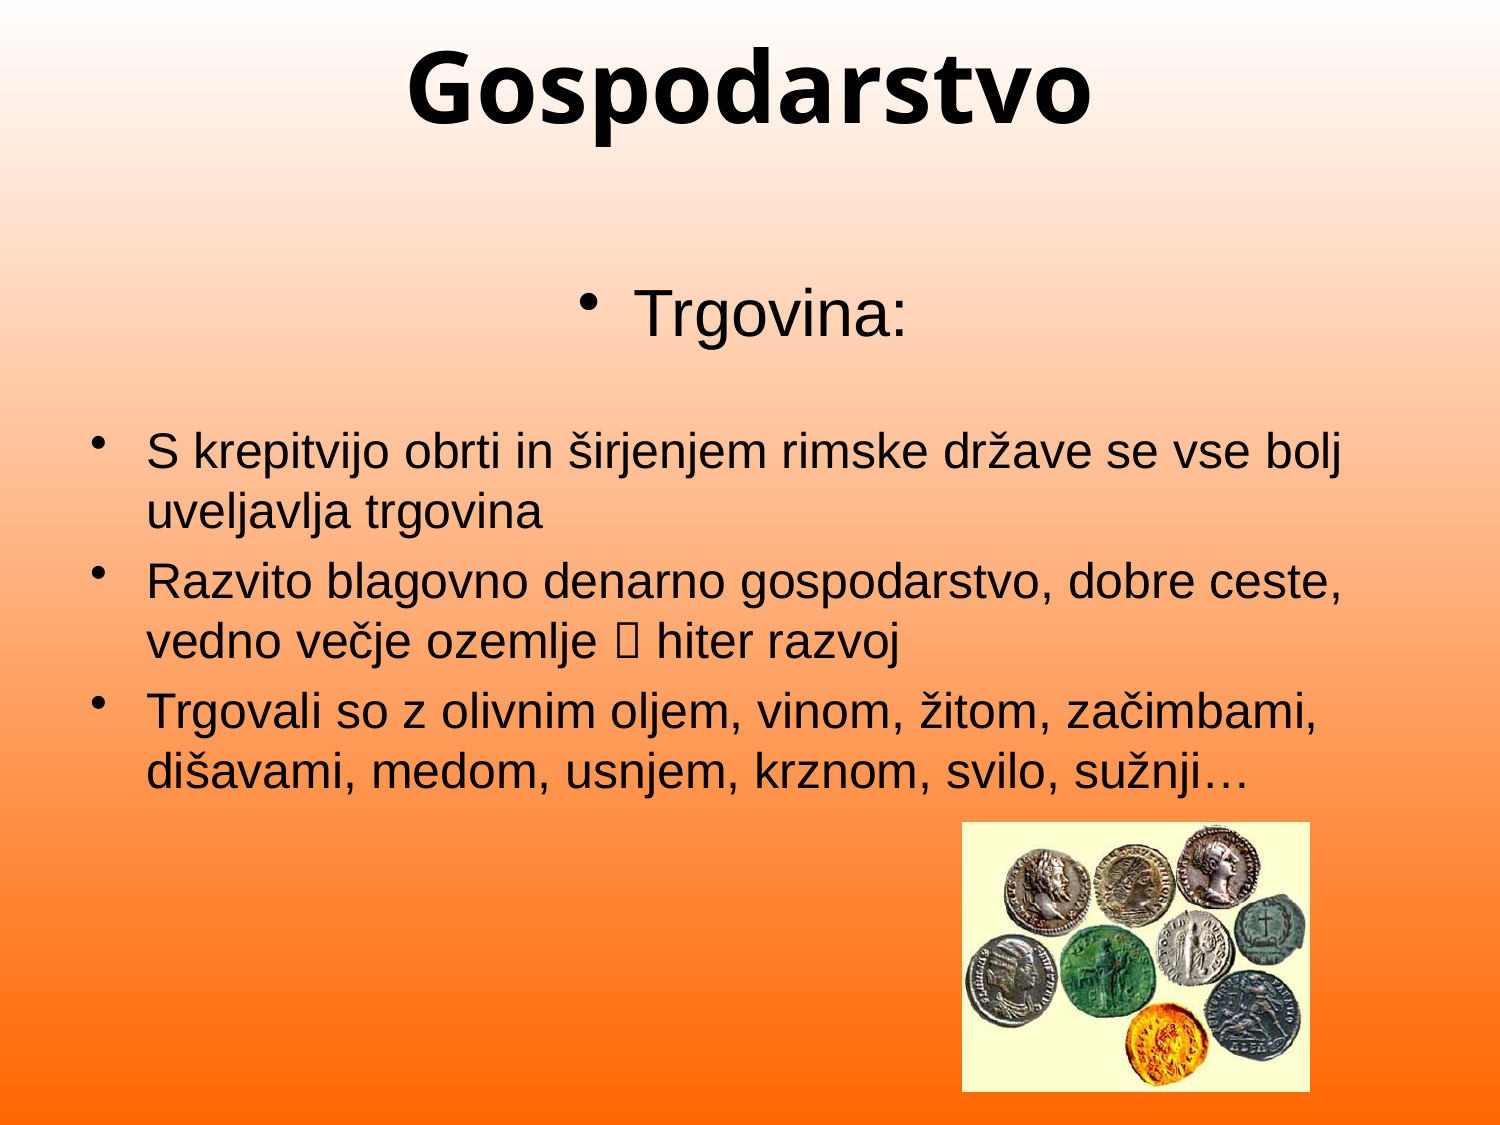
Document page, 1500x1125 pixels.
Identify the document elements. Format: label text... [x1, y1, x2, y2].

list Trgovina: S krepitvijo obrti in širjenjem rimske države se vse bolj uveljavlja trgovina Razvito blagovno denarno gospodarstvo, dobre ceste, vedno večje ozemlje  hiter razvoj Trgovali so z olivnim oljem, vinom, žitom, začimbami, dišavami, medom, usnjem, krznom, svilo, sužnji… [75, 262, 1412, 917]
title Gospodarstvo [75, 45, 1425, 233]
picture [962, 822, 1310, 1092]
